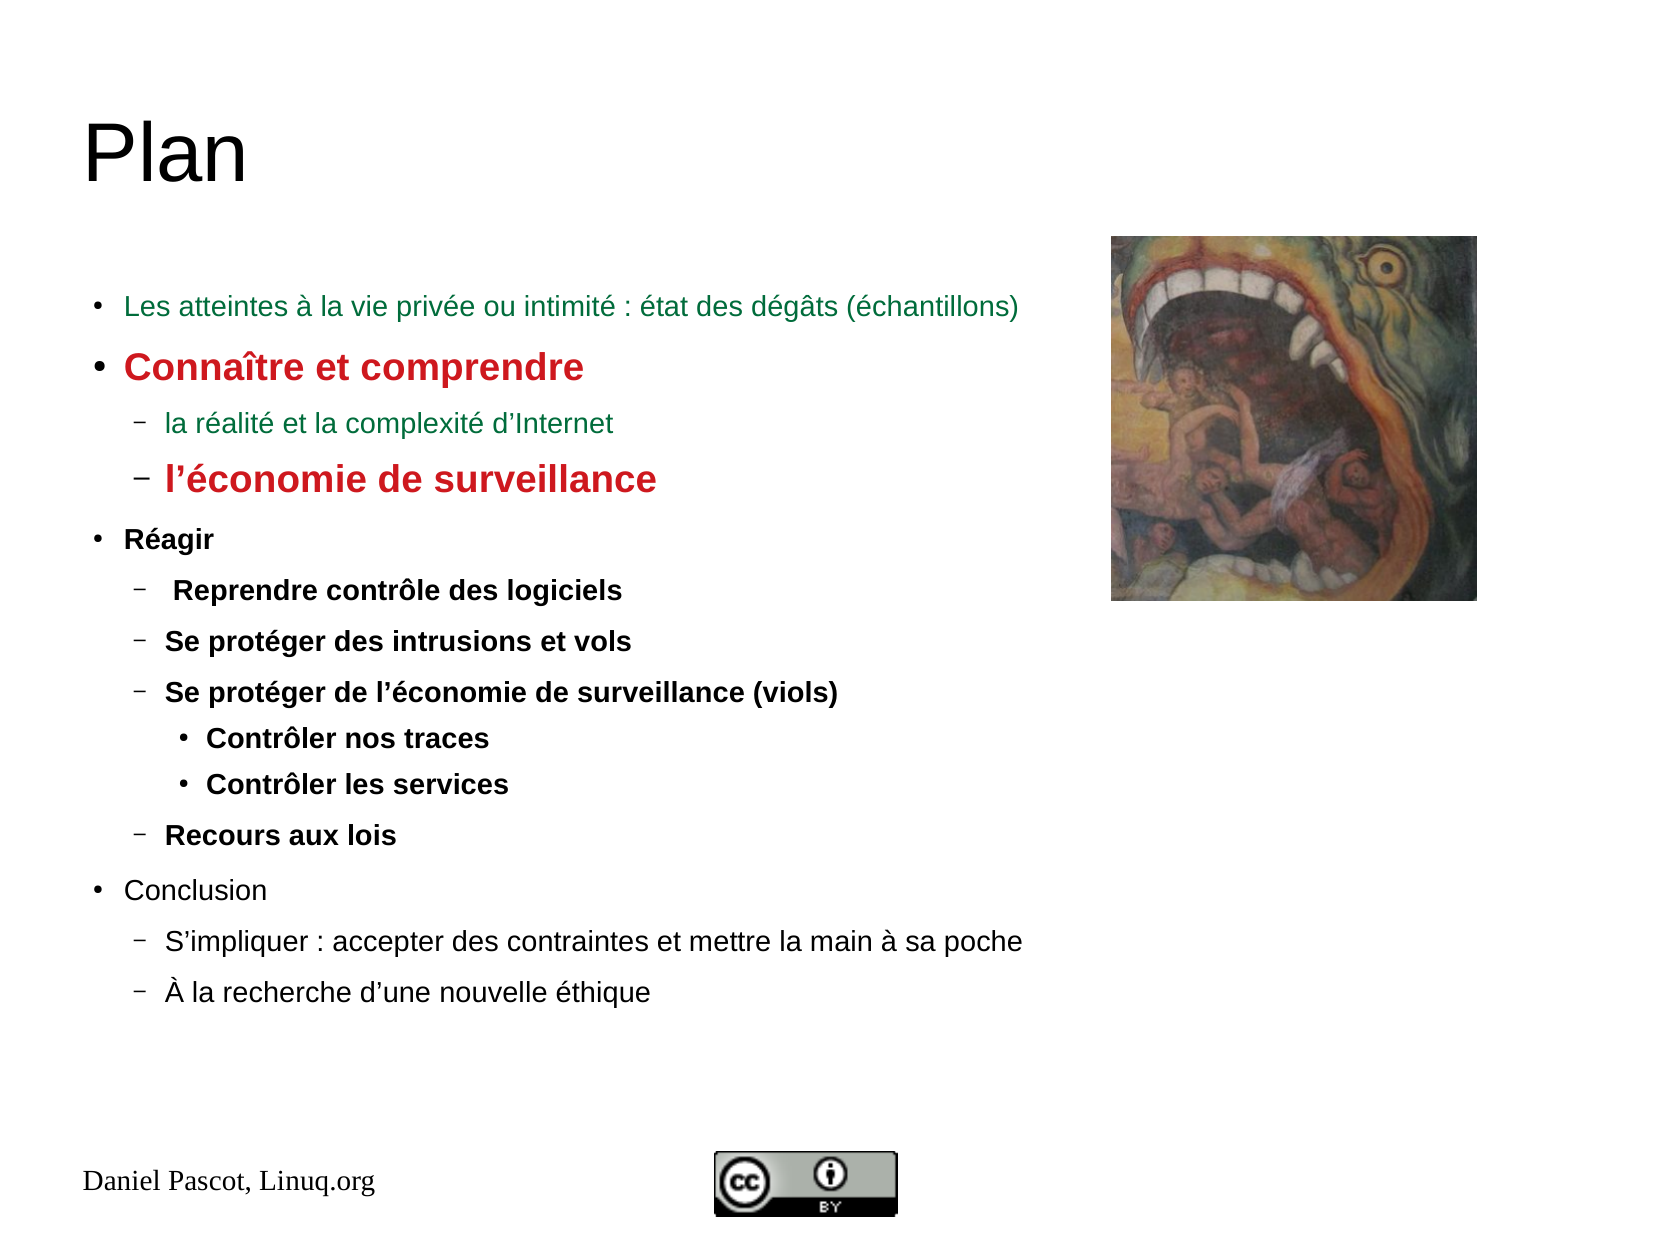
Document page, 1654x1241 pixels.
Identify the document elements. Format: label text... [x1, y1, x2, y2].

picture [1111, 236, 1477, 601]
title Plan [82, 49, 1571, 257]
text_box [82, 290, 1571, 1158]
picture [714, 1158, 898, 1217]
